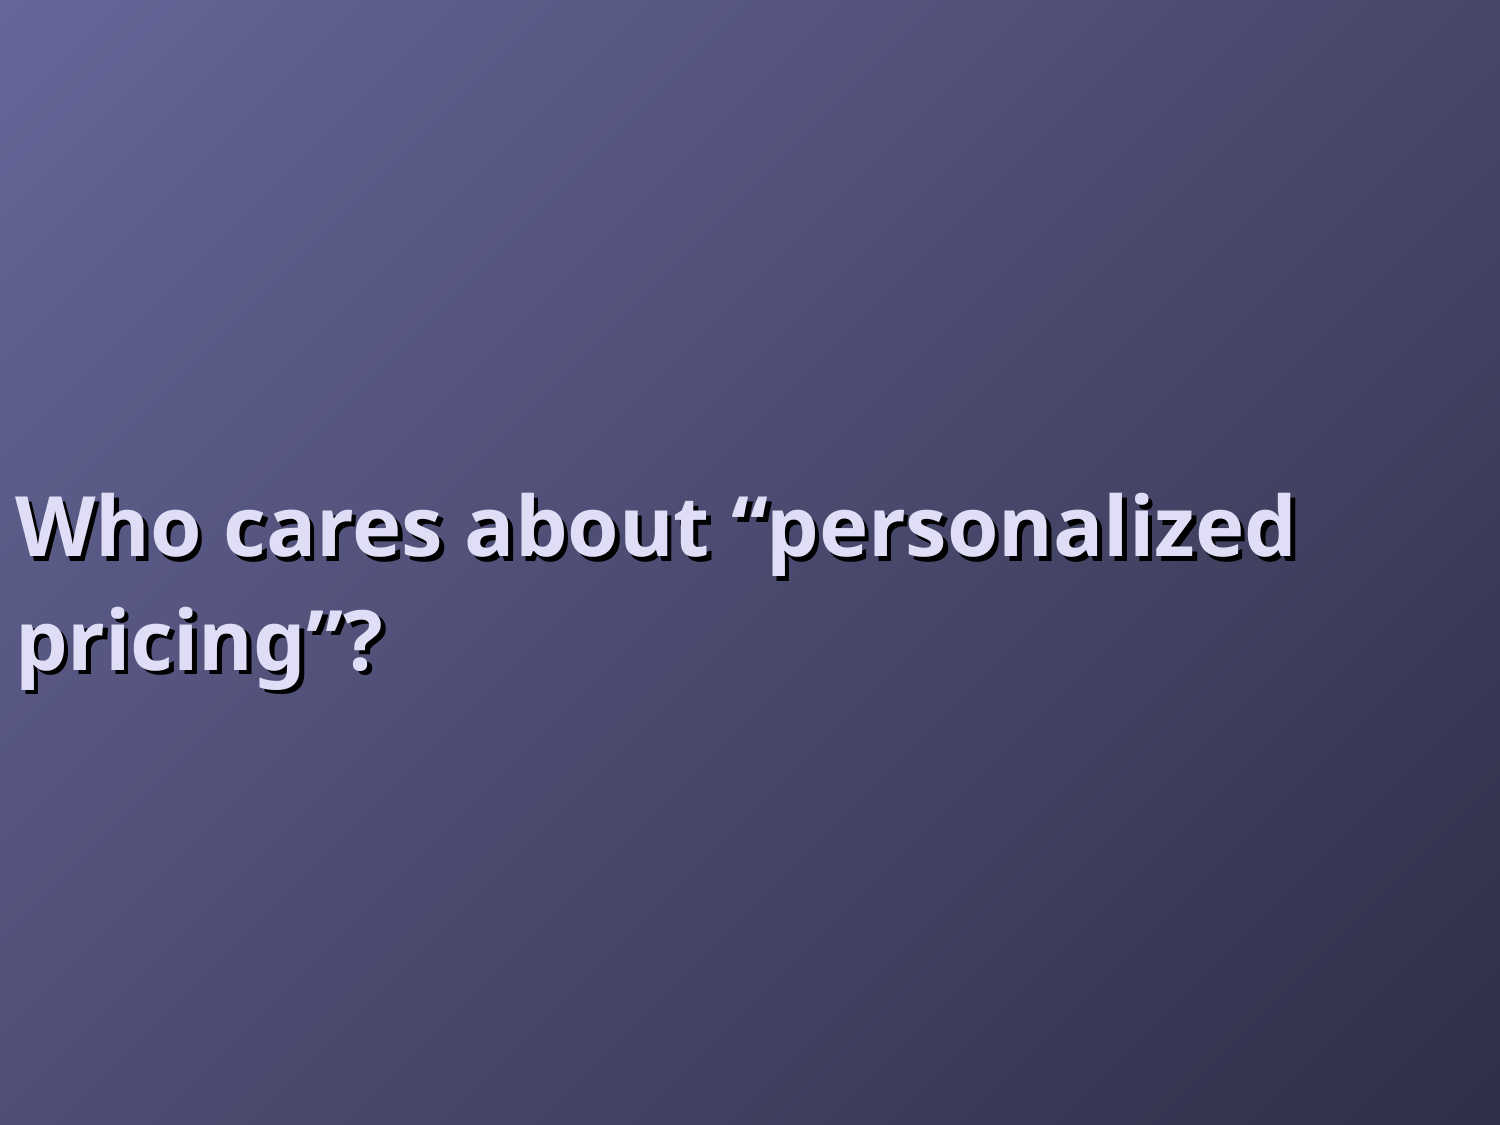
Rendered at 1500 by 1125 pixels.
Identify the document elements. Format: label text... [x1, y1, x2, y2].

title Who cares about “personalized pricing”? [0, 473, 1500, 689]
